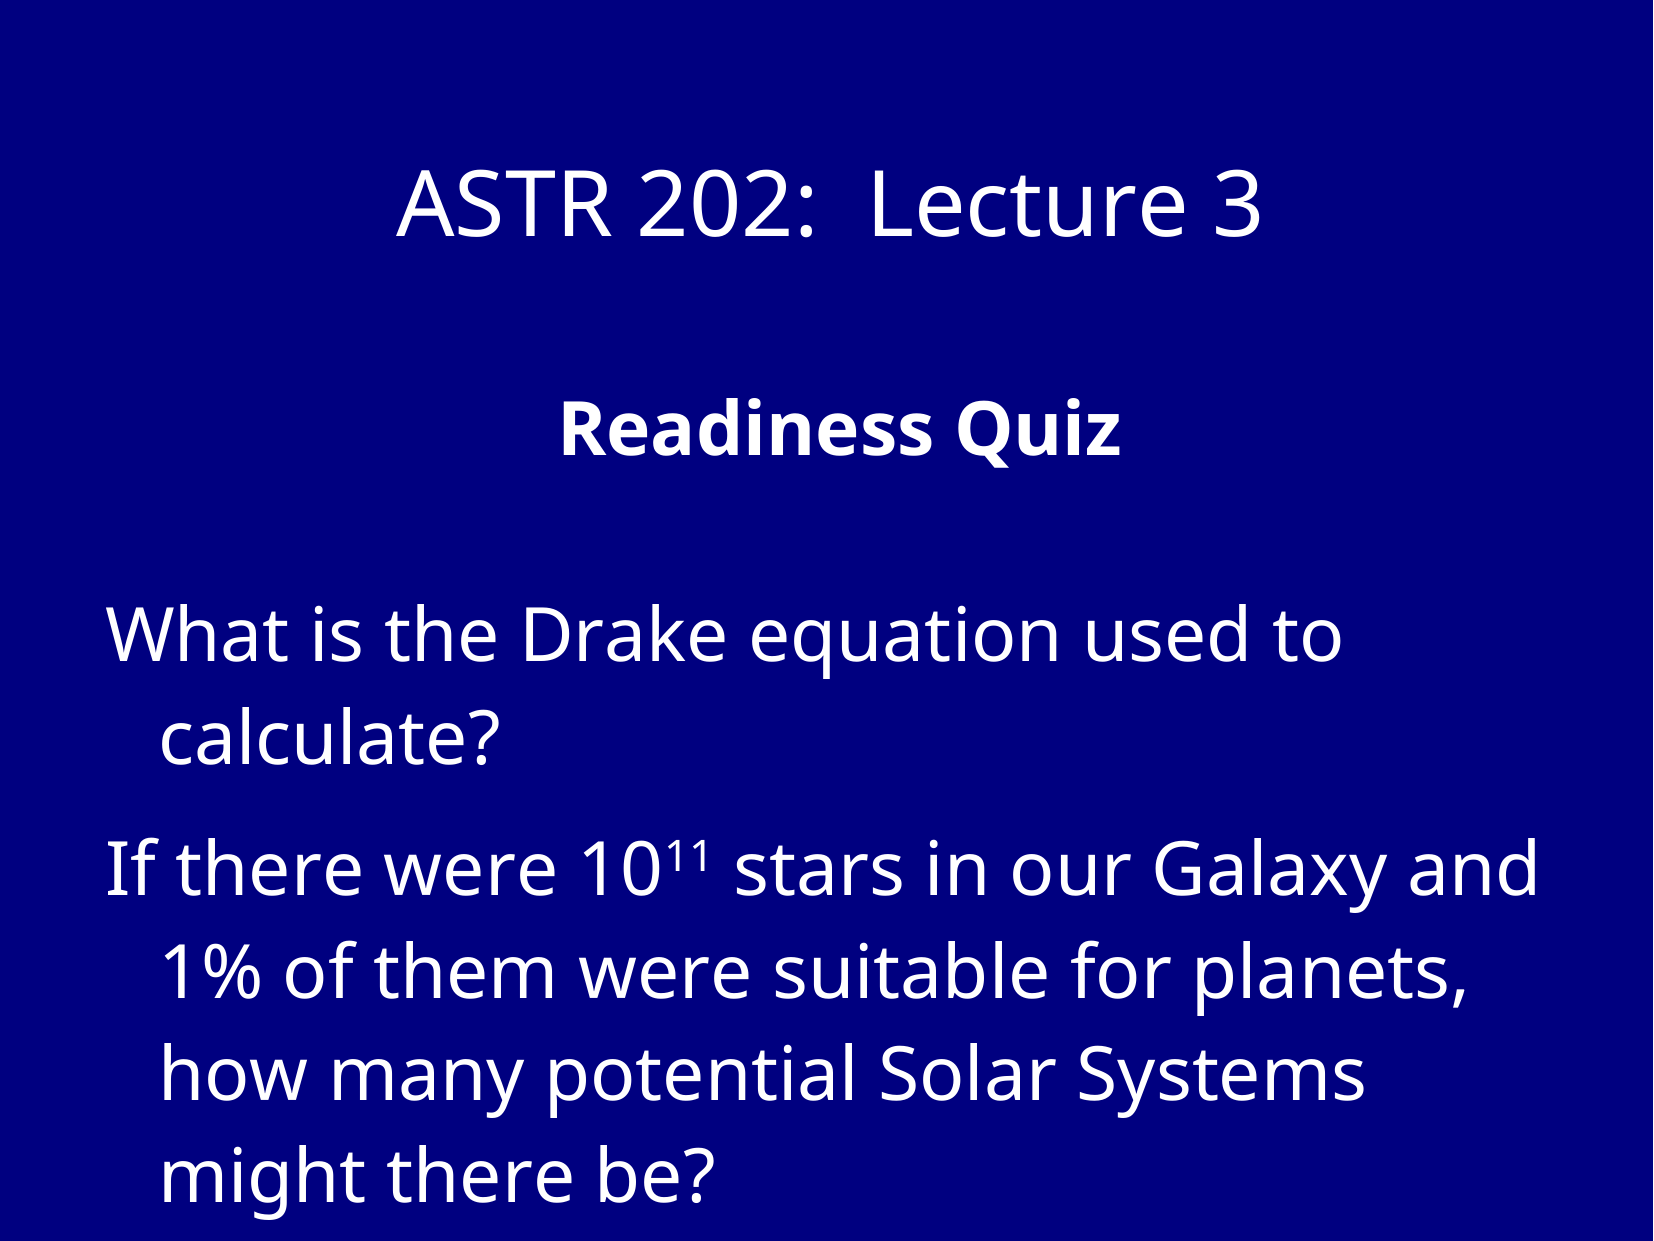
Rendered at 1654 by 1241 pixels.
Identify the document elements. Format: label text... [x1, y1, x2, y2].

list Readiness Quiz What is the Drake equation used to calculate? If there were 1011 stars in our Galaxy and 1% of them were suitable for planets, how many potential Solar Systems might there be? [87, 375, 1576, 1145]
title ASTR 202: Lecture 3 [87, 145, 1576, 257]
